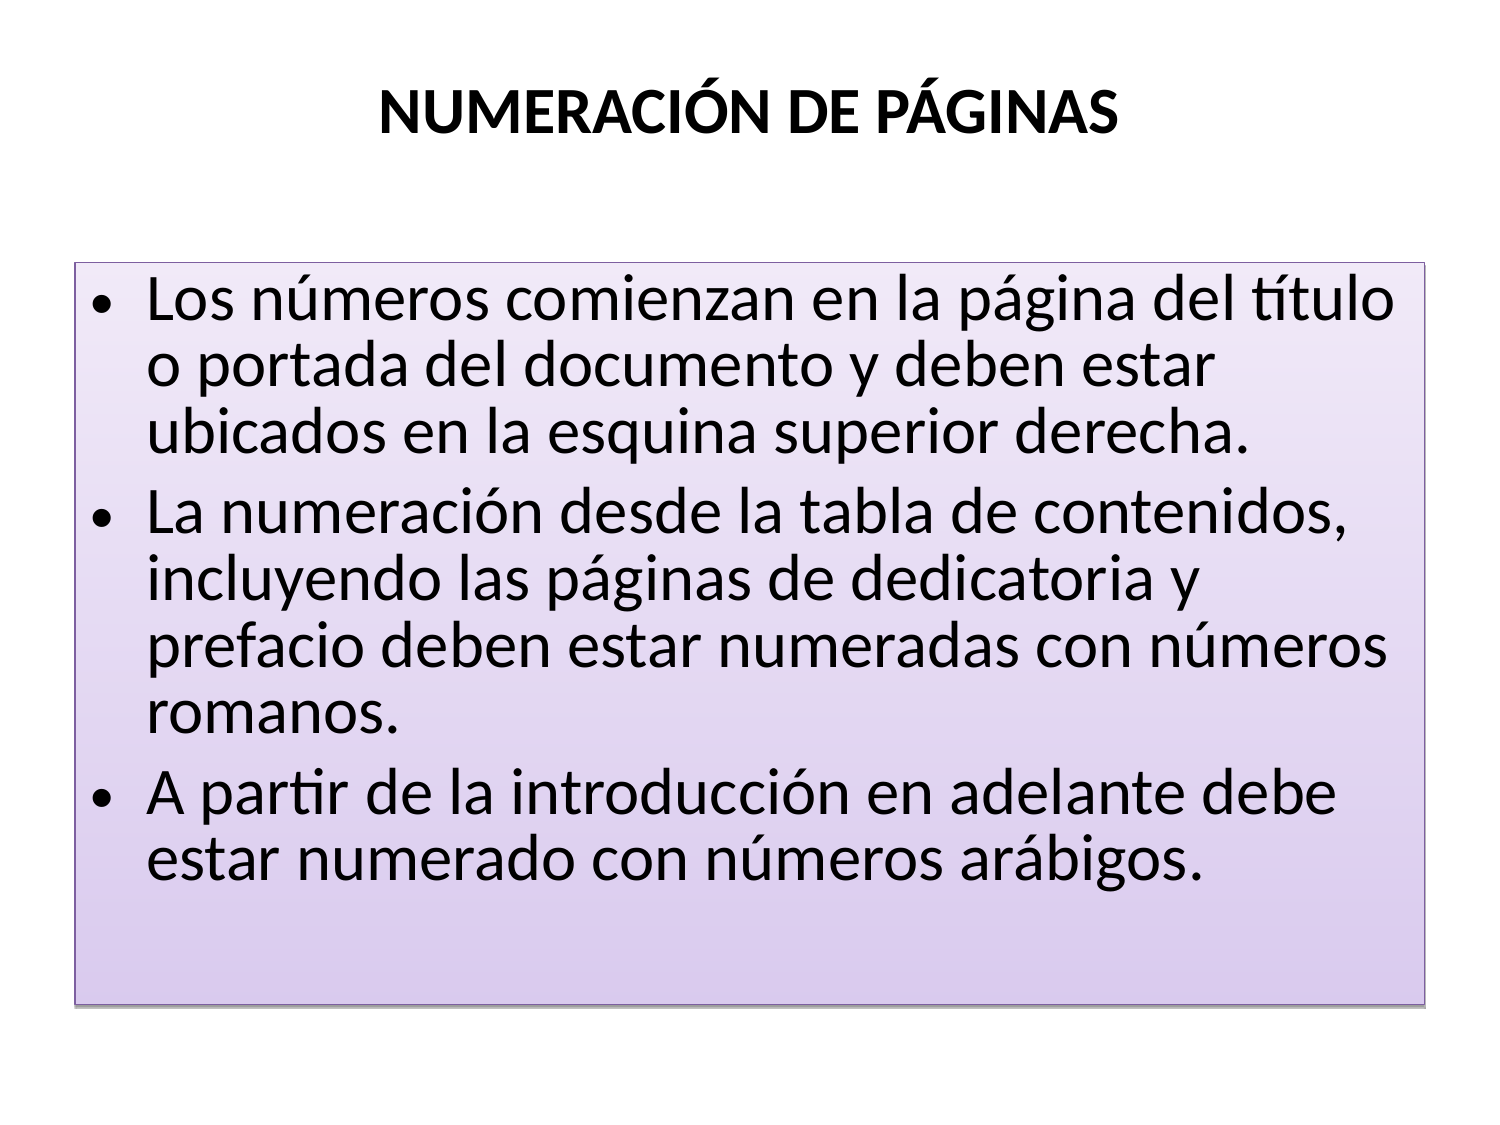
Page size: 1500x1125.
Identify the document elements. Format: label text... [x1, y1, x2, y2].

text_box NUMERACIÓN DE PÁGINAS [75, 45, 1425, 233]
text_box Los números comienzan en la página del título o portada del documento y deben estar ubicados en la esquina superior derecha. La numeración desde la tabla de contenidos, incluyendo las páginas de dedicatoria y prefacio deben estar numeradas con números romanos. A partir de la introducción en adelante debe estar numerado con números arábigos. [75, 262, 1425, 1005]
